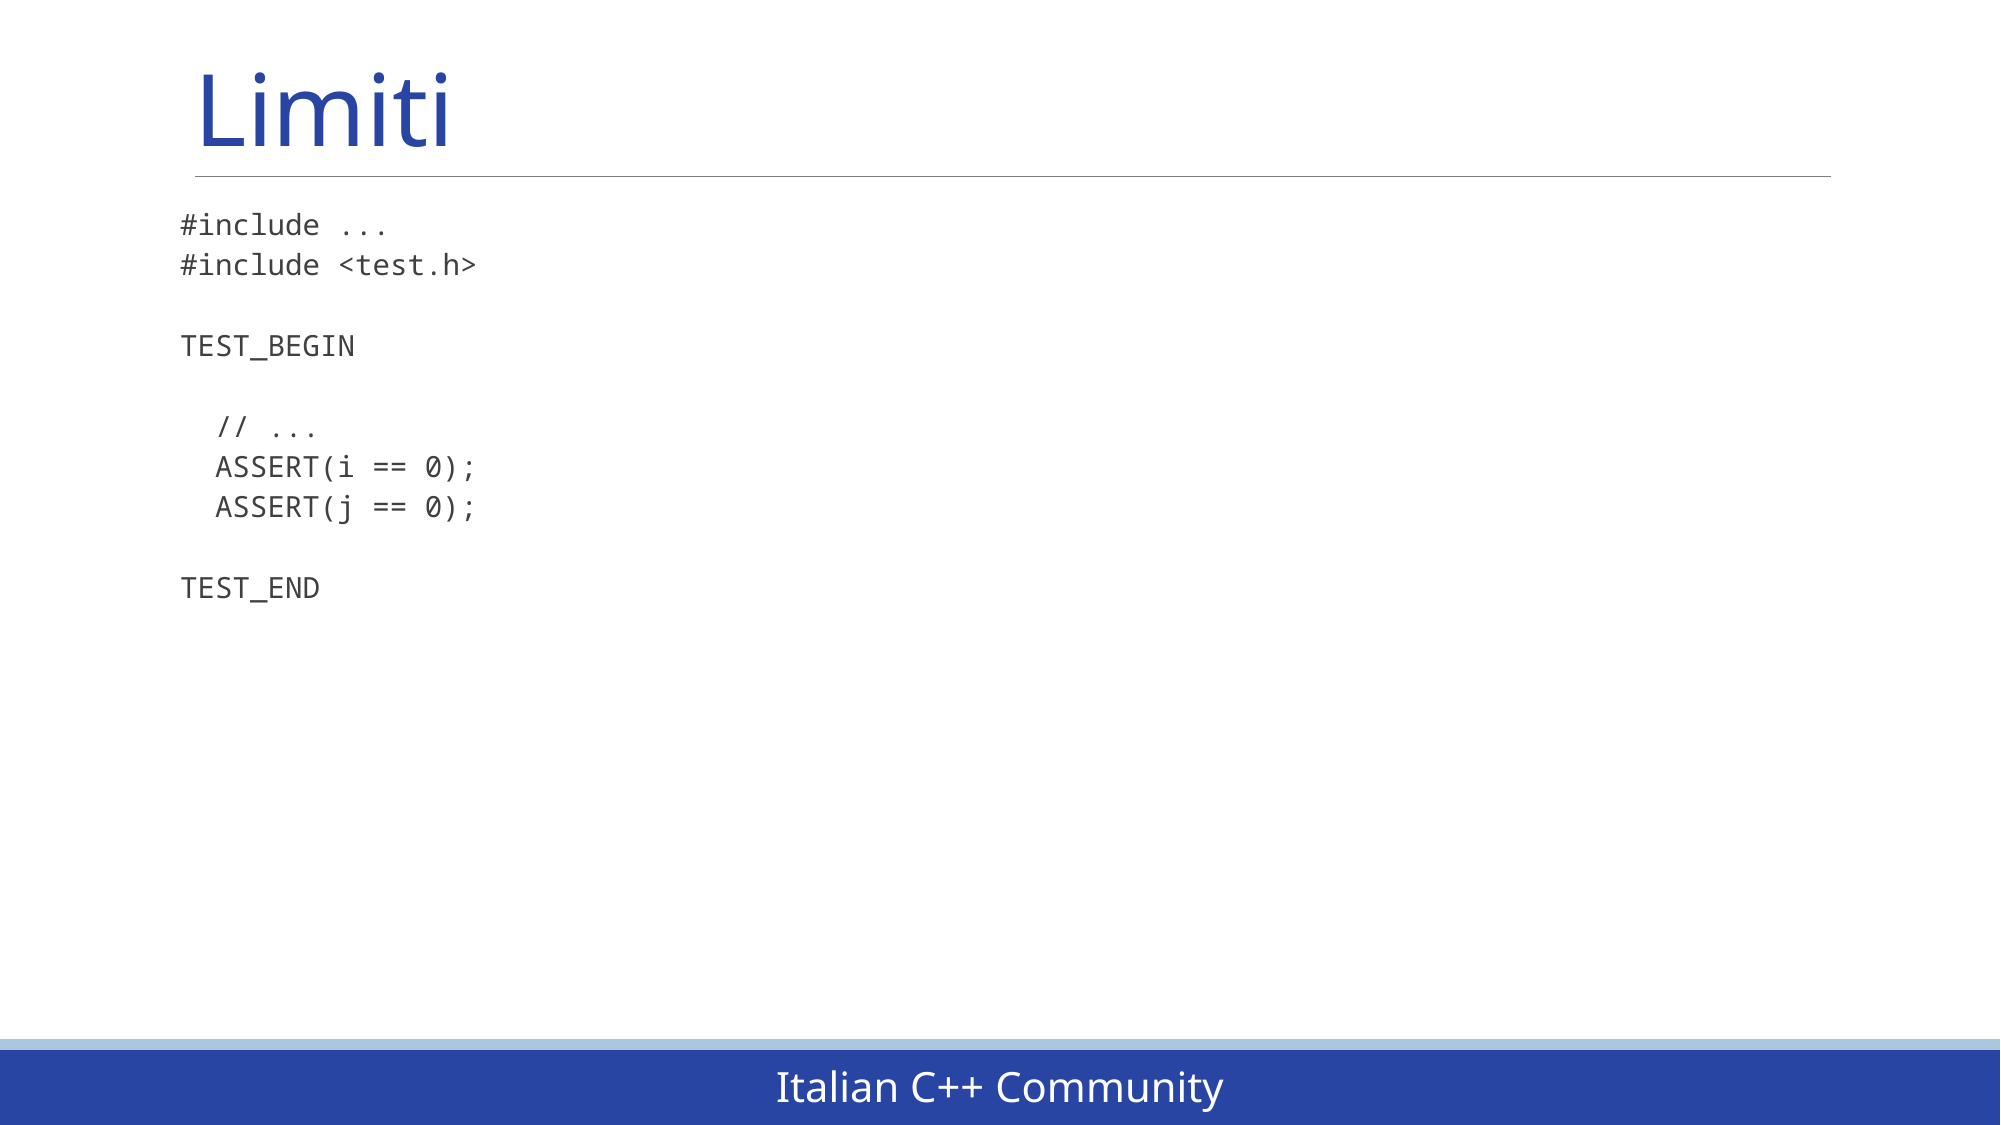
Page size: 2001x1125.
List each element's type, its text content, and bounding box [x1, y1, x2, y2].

list #include ... #include <test.h> TEST_BEGIN // ... ASSERT(i == 0); ASSERT(j == 0); TEST_END [179, 202, 1830, 1011]
title Limiti [179, 2, 1830, 175]
